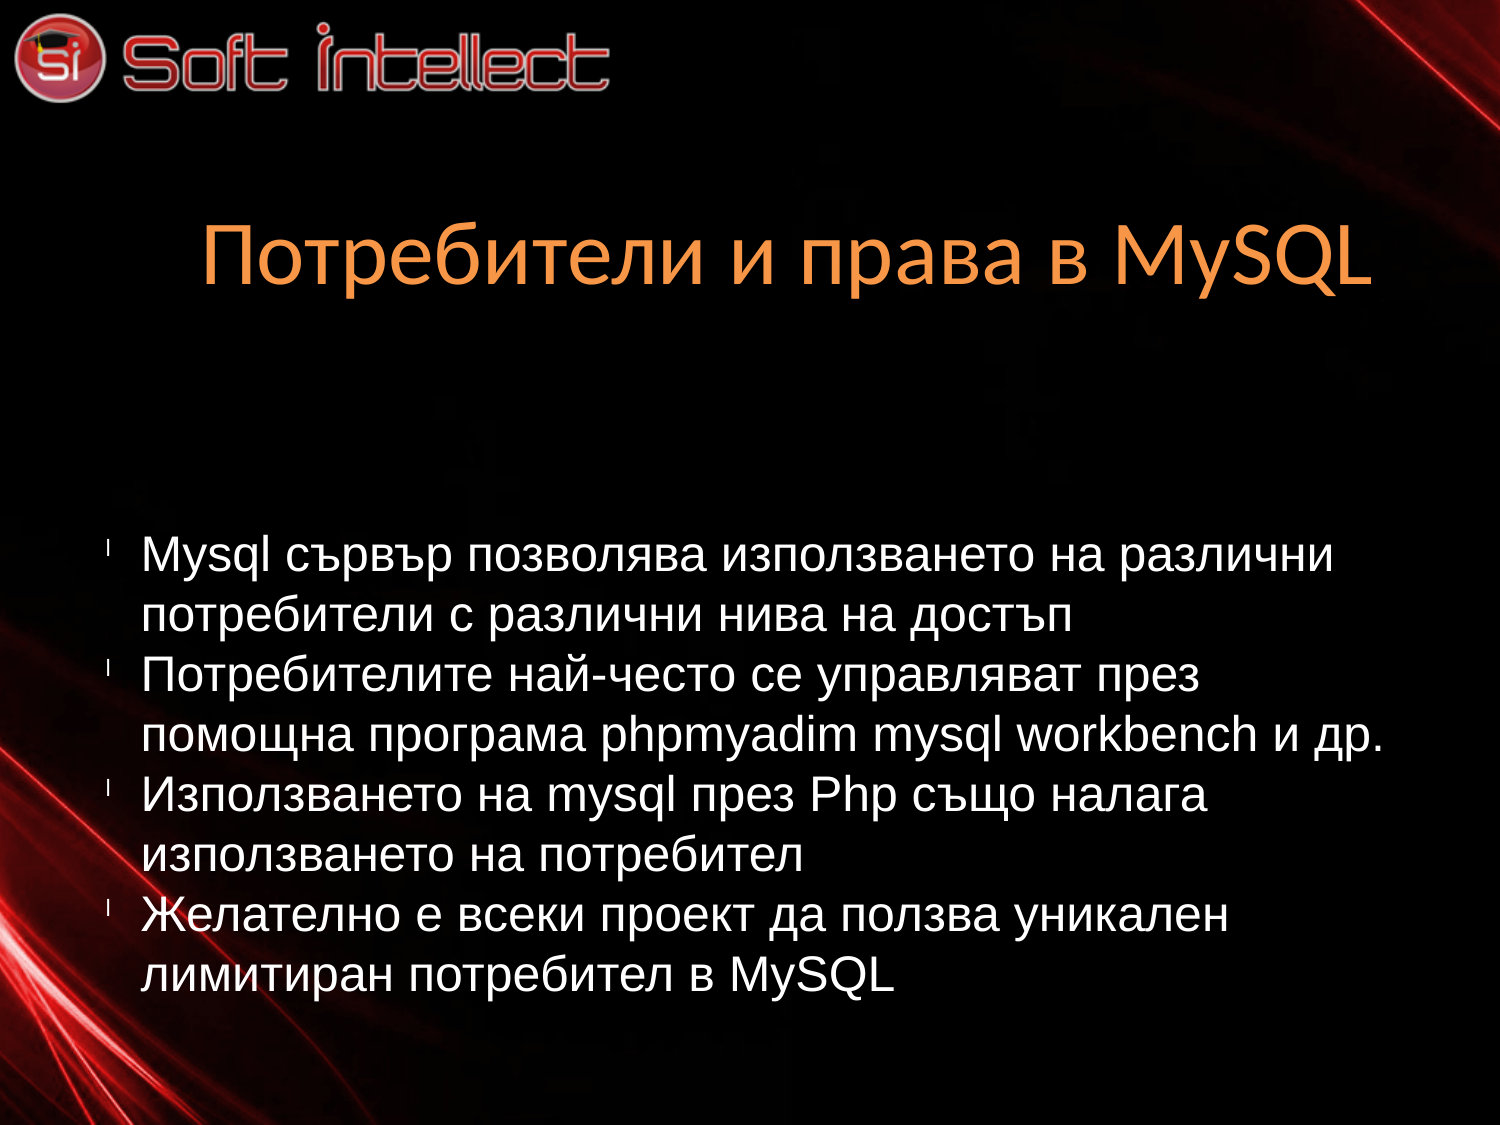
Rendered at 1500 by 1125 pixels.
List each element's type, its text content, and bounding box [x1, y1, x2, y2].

picture [0, 0, 1500, 1125]
text_box Потребители и права в MySQL [150, 127, 1425, 368]
text_box Mysql сървър позволява използването на различни потребители с различни нива на достъп Потребителите най-често се управляват през помощна програма phpmyadim mysql workbench и др. Използването на mysql през Php също налага използването на потребител Желателно е всеки проект да ползва уникален лимитиран потребител в MySQL [90, 513, 1425, 1125]
